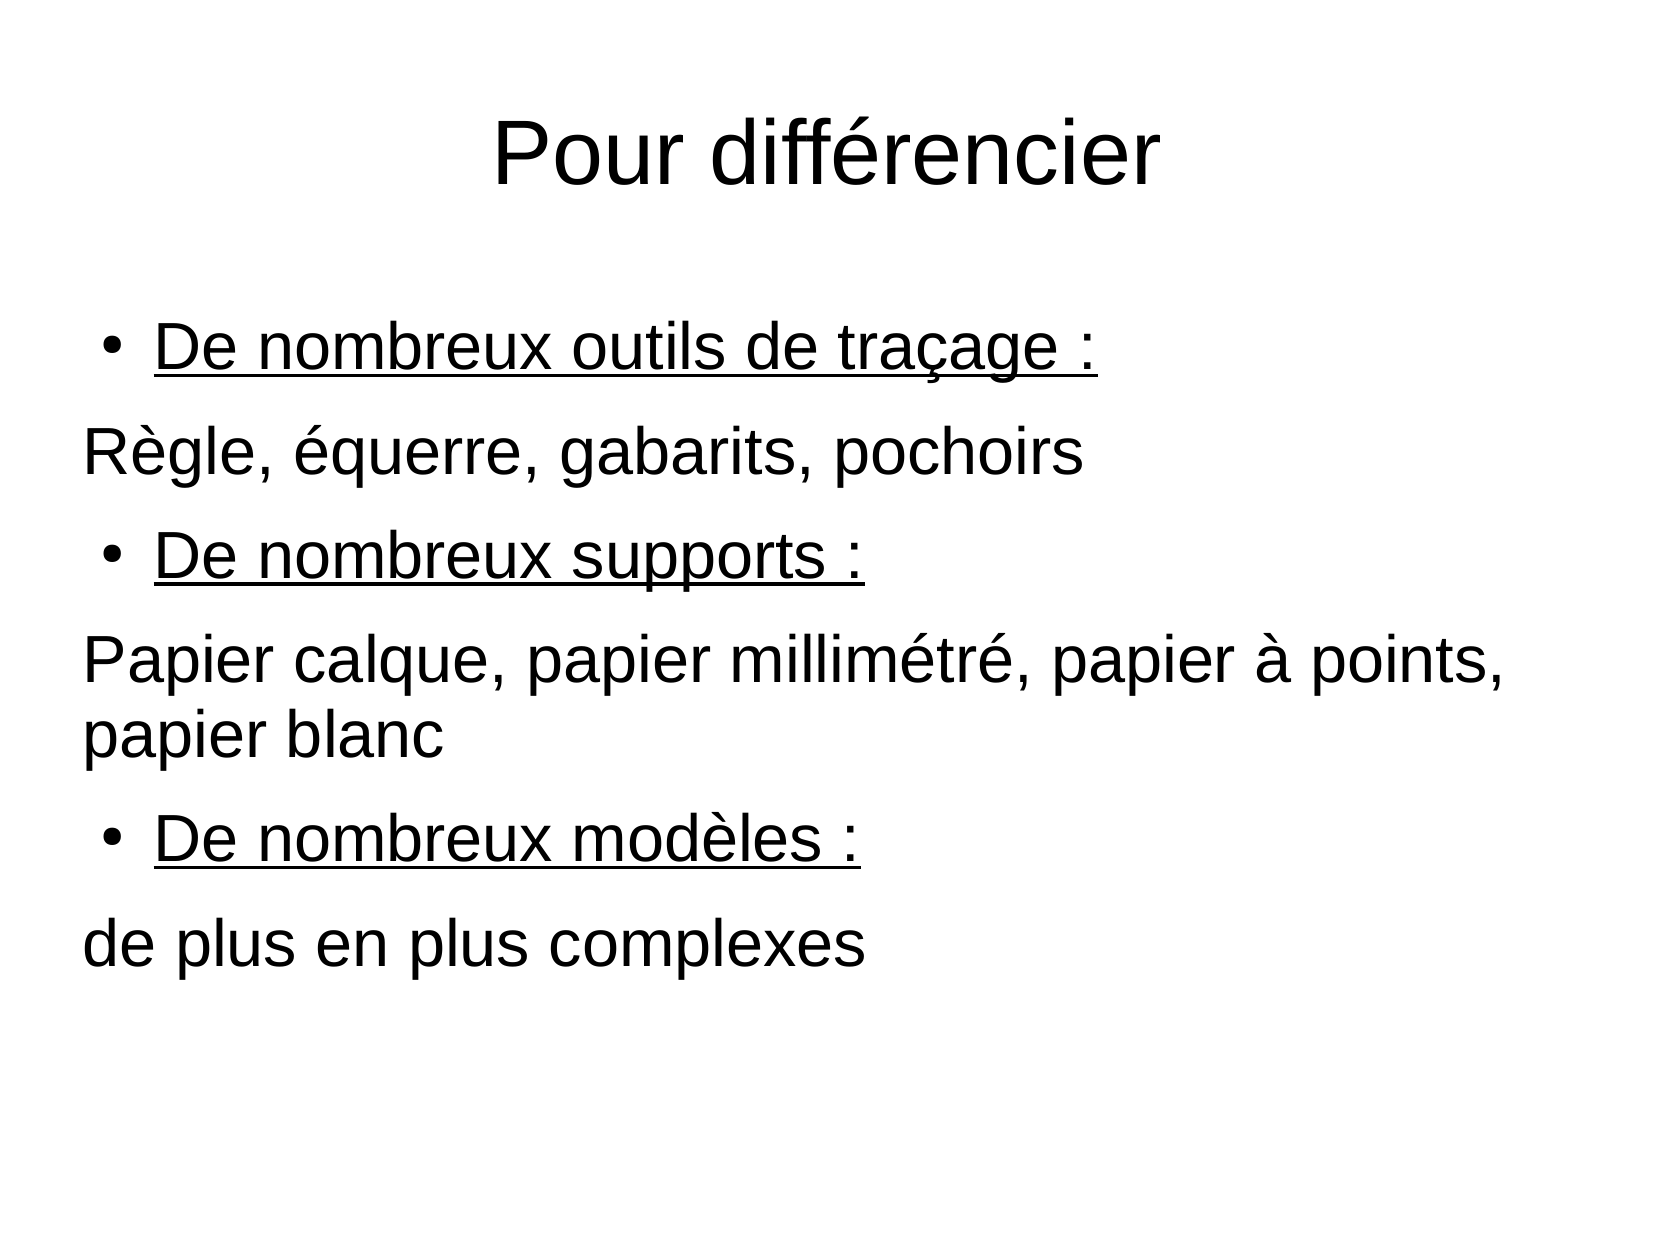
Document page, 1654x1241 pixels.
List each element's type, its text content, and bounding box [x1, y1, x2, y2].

list De nombreux outils de traçage : Règle, équerre, gabarits, pochoirs De nombreux supports : Papier calque, papier millimétré, papier à points, papier blanc De nombreux modèles : de plus en plus complexes [82, 309, 1571, 1128]
title Pour différencier [82, 49, 1571, 257]
